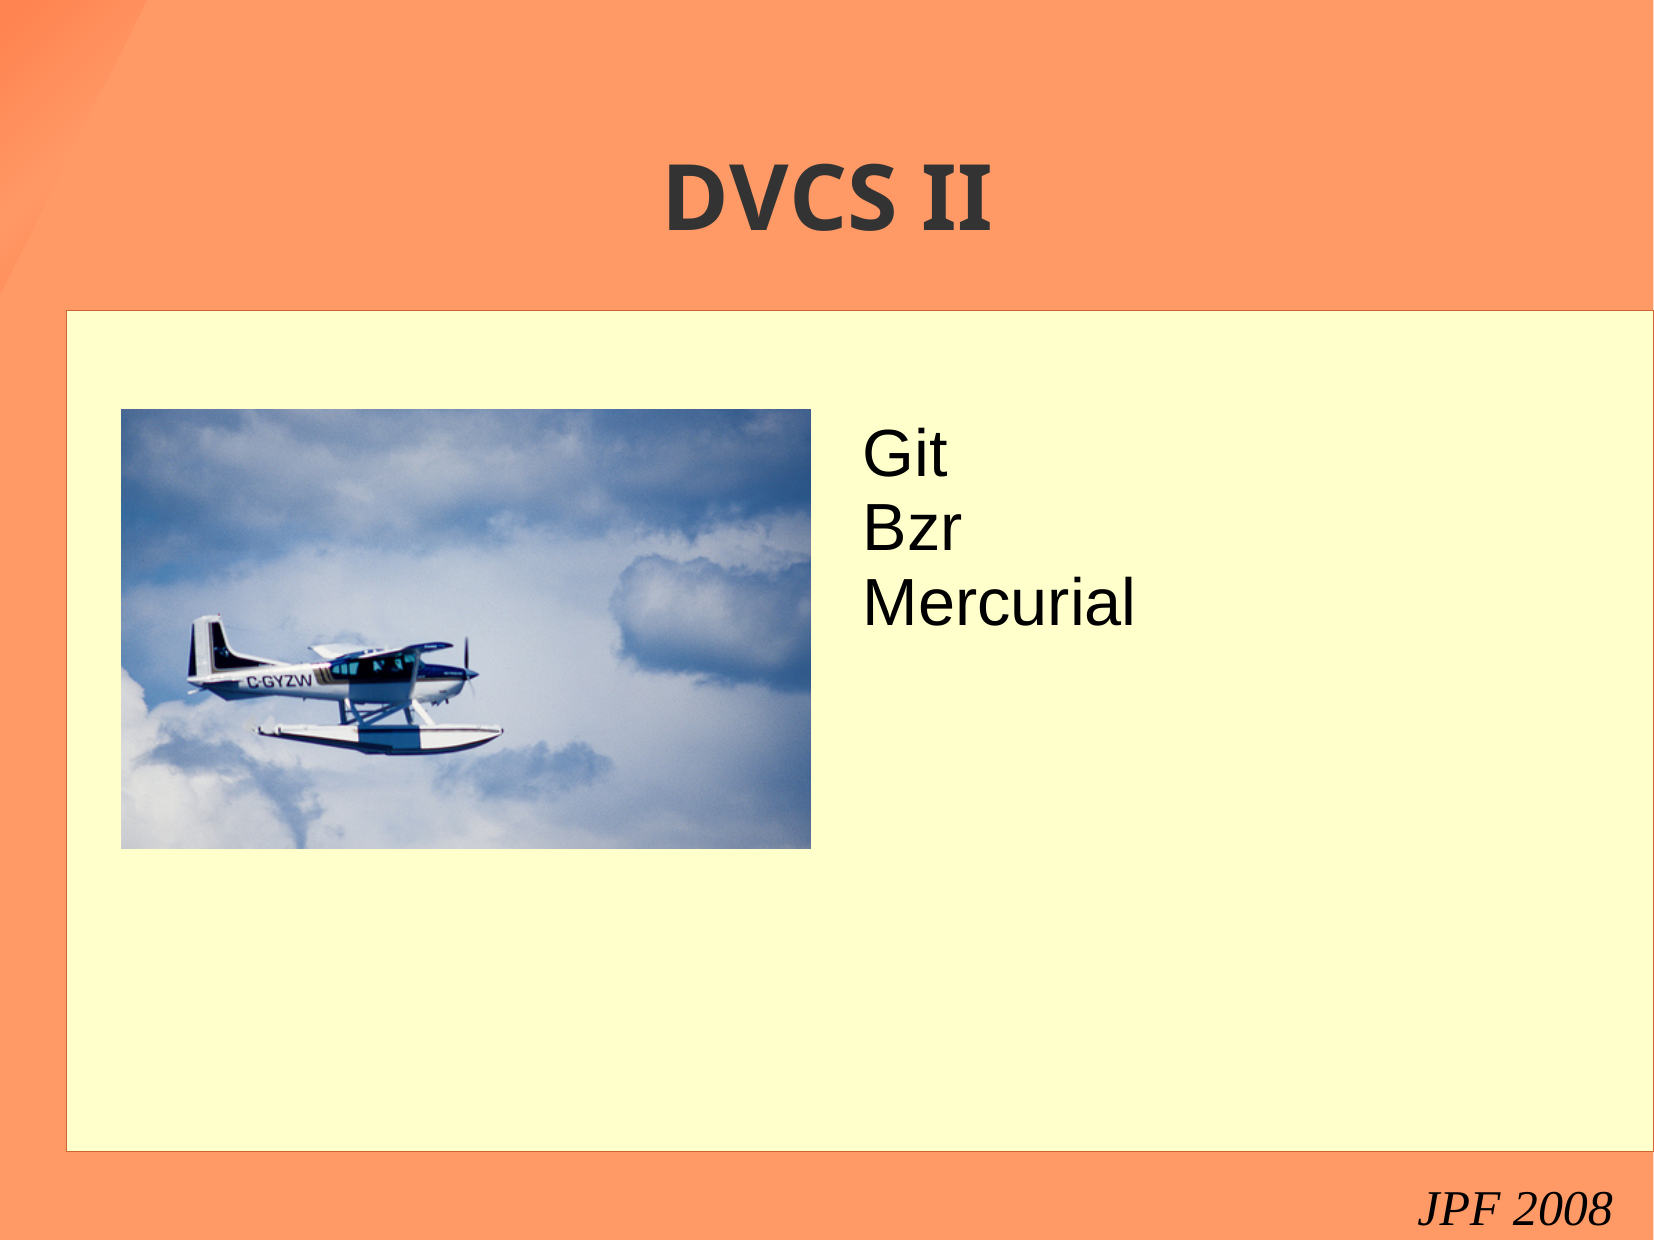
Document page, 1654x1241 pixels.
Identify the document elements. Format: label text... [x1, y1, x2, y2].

list Git Bzr Mercurial [845, 415, 1535, 1093]
picture [121, 409, 811, 849]
title DVCS II [121, 91, 1534, 299]
